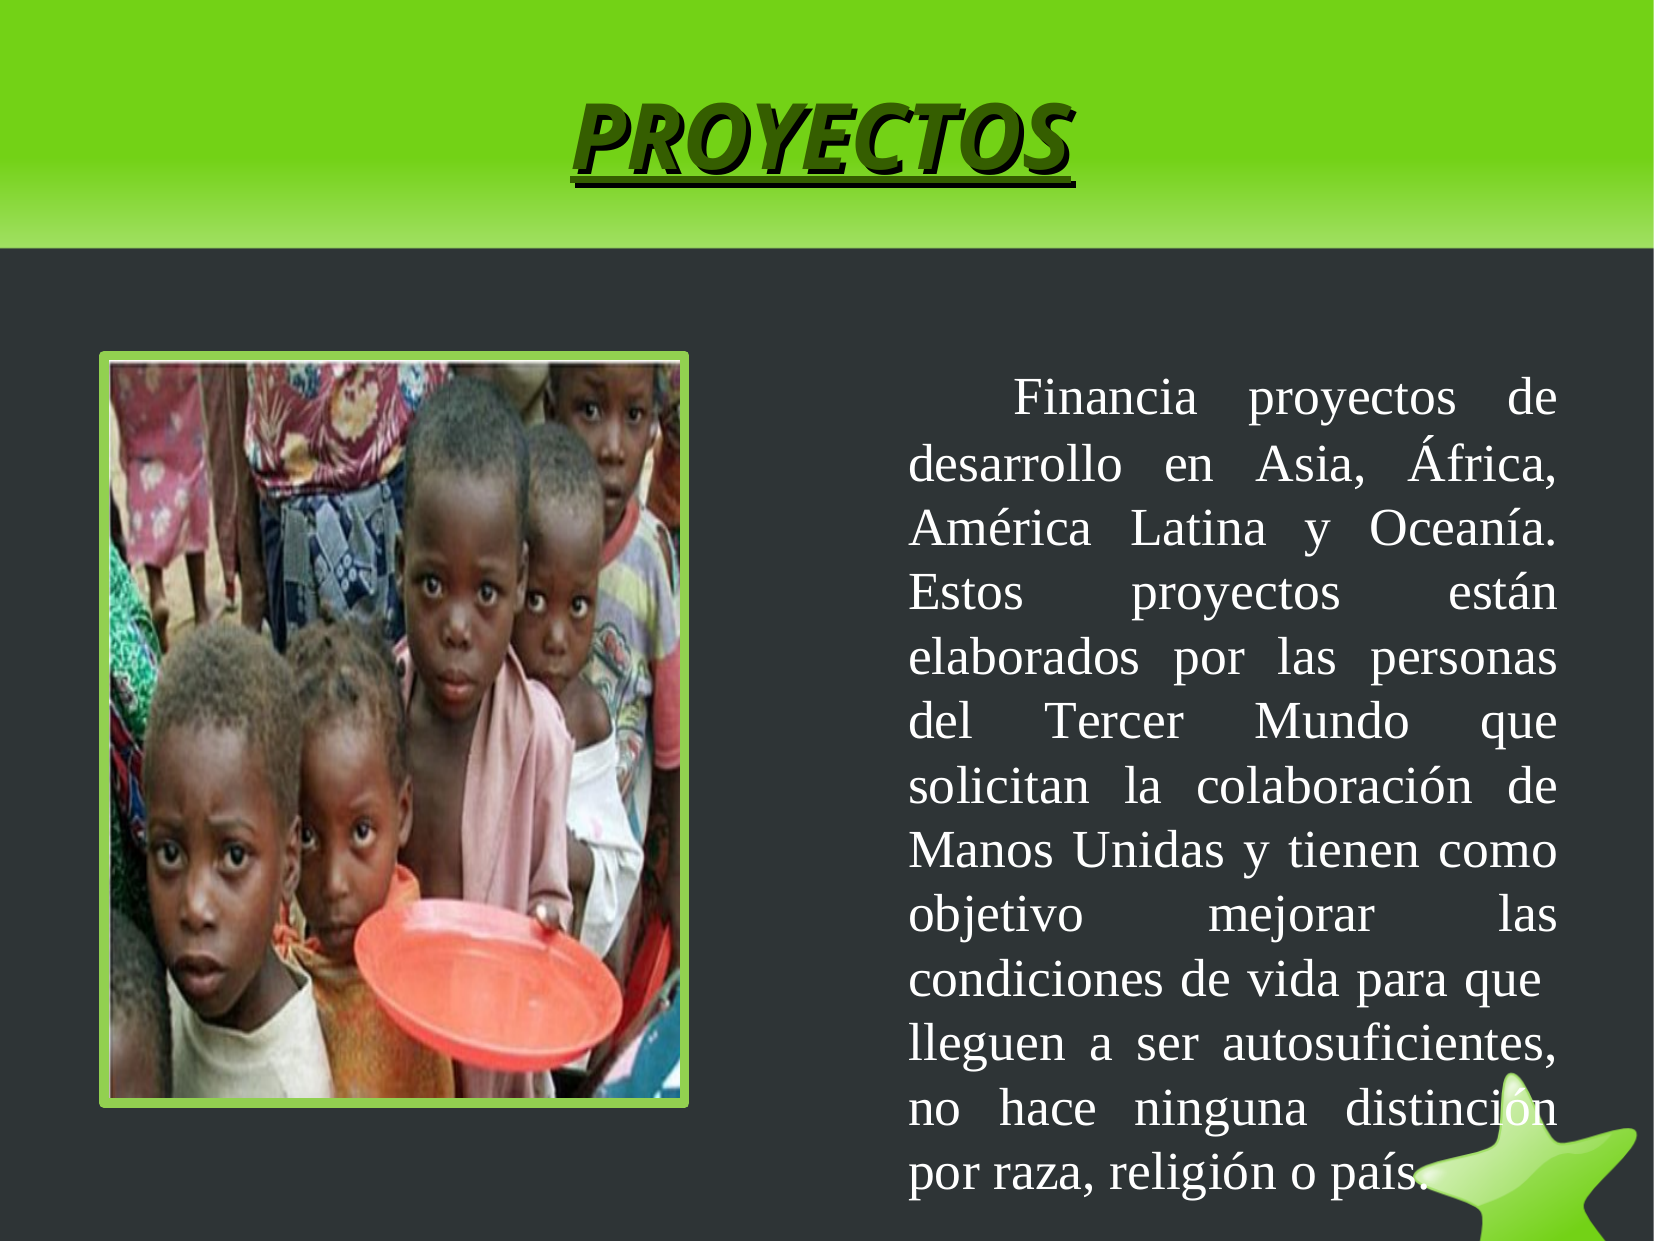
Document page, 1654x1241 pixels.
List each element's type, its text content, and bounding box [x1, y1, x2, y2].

list Financia proyectos de desarrollo en Asia, África, América Latina y Oceanía. Estos proyectos están elaborados por las personas del Tercer Mundo que solicitan la colaboración de Manos Unidas y tienen como objetivo mejorar las condiciones de vida para que lleguen a ser autosuficientes, no hace ninguna distinción por raza, religión o país. [767, 348, 1560, 1201]
title PROYECTOS [76, 36, 1565, 229]
picture [108, 360, 681, 1099]
